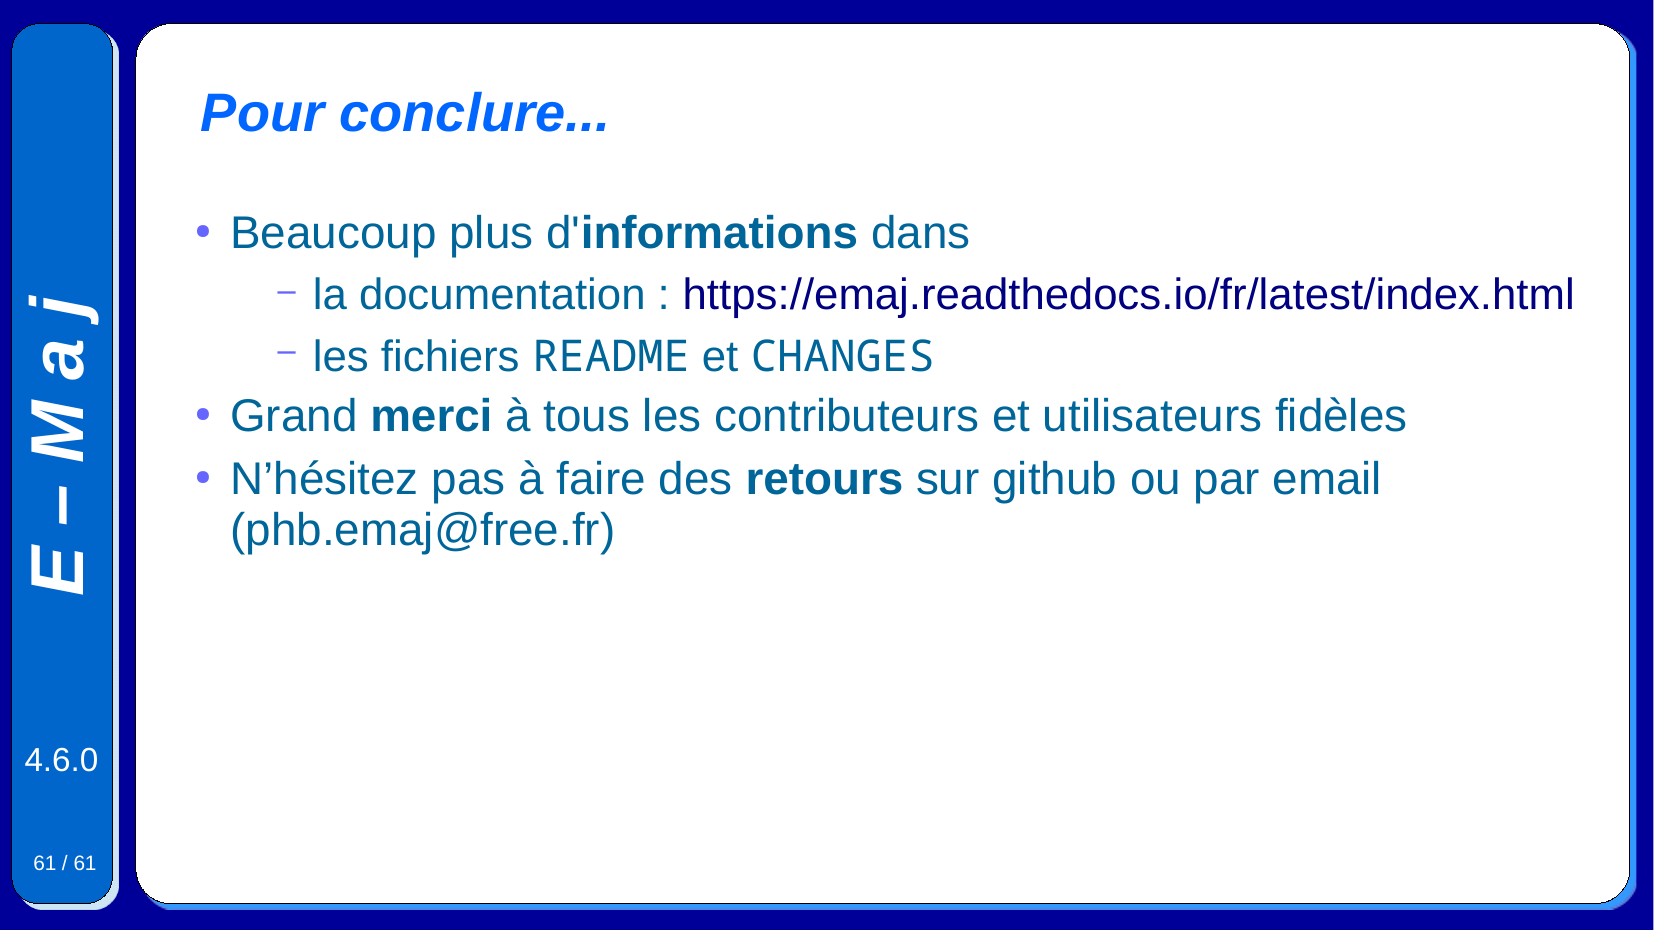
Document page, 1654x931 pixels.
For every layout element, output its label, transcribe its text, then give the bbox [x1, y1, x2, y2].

list Beaucoup plus d'informations dans la documentation : https://emaj.readthedocs.io/fr/latest/index.html les fichiers README et CHANGES Grand merci à tous les contributeurs et utilisateurs fidèles N’hésitez pas à faire des retours sur github ou par email (phb.emaj@free.fr) [177, 206, 1587, 827]
title Pour conclure... [200, 34, 1575, 191]
